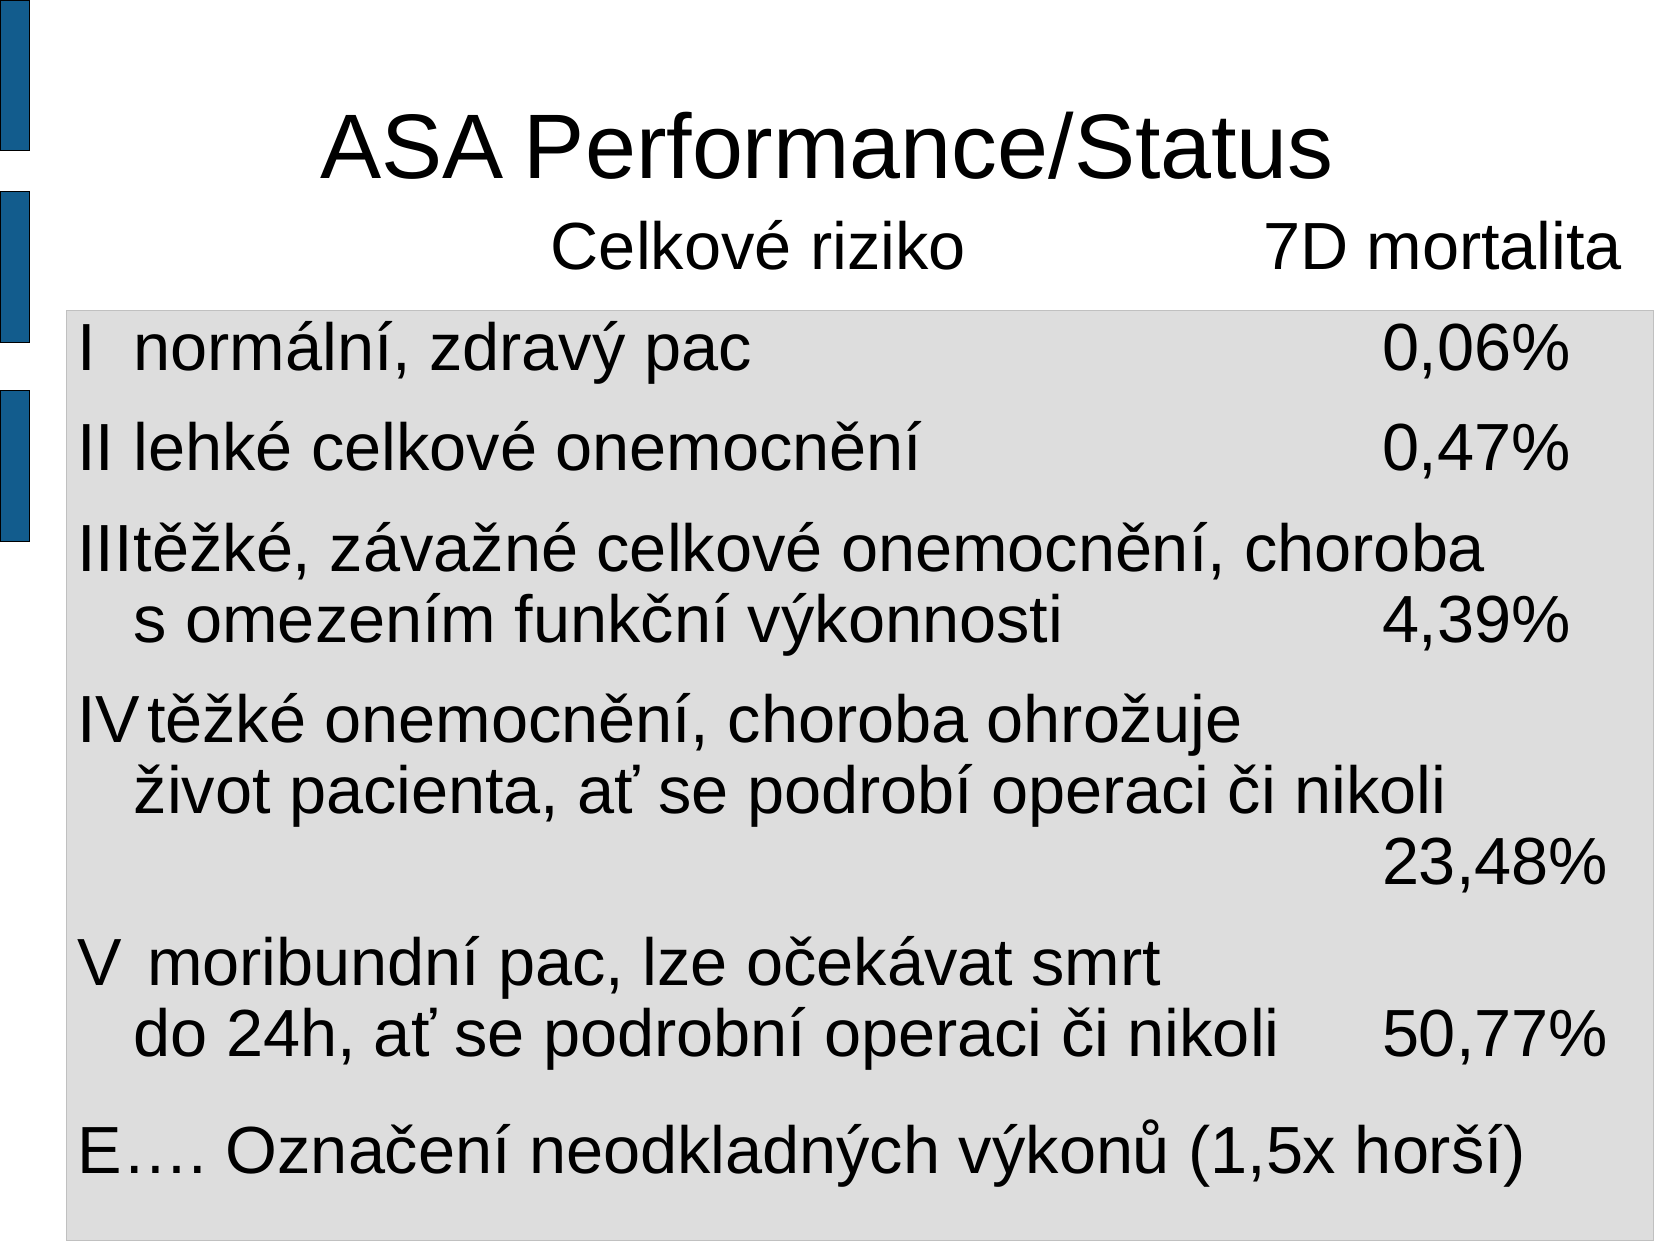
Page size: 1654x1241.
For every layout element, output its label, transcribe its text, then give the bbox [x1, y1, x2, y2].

title ASA Performance/Status [121, 46, 1534, 213]
list Celkové riziko 7D mortalita I normální, zdravý pac 0,06% II lehké celkové onemocnění 0,47% III těžké, závažné celkové onemocnění, choroba s omezením funkční výkonnosti 4,39% IV těžké onemocnění, choroba ohrožuje život pacienta, ať se podrobí operaci či nikoli 23,48% V moribundní pac, lze očekávat smrt do 24h, ať se podrobní operaci či nikoli 50,77% E…. Označení neodkladných výkonů (1,5x horší) [77, 213, 1654, 1192]
